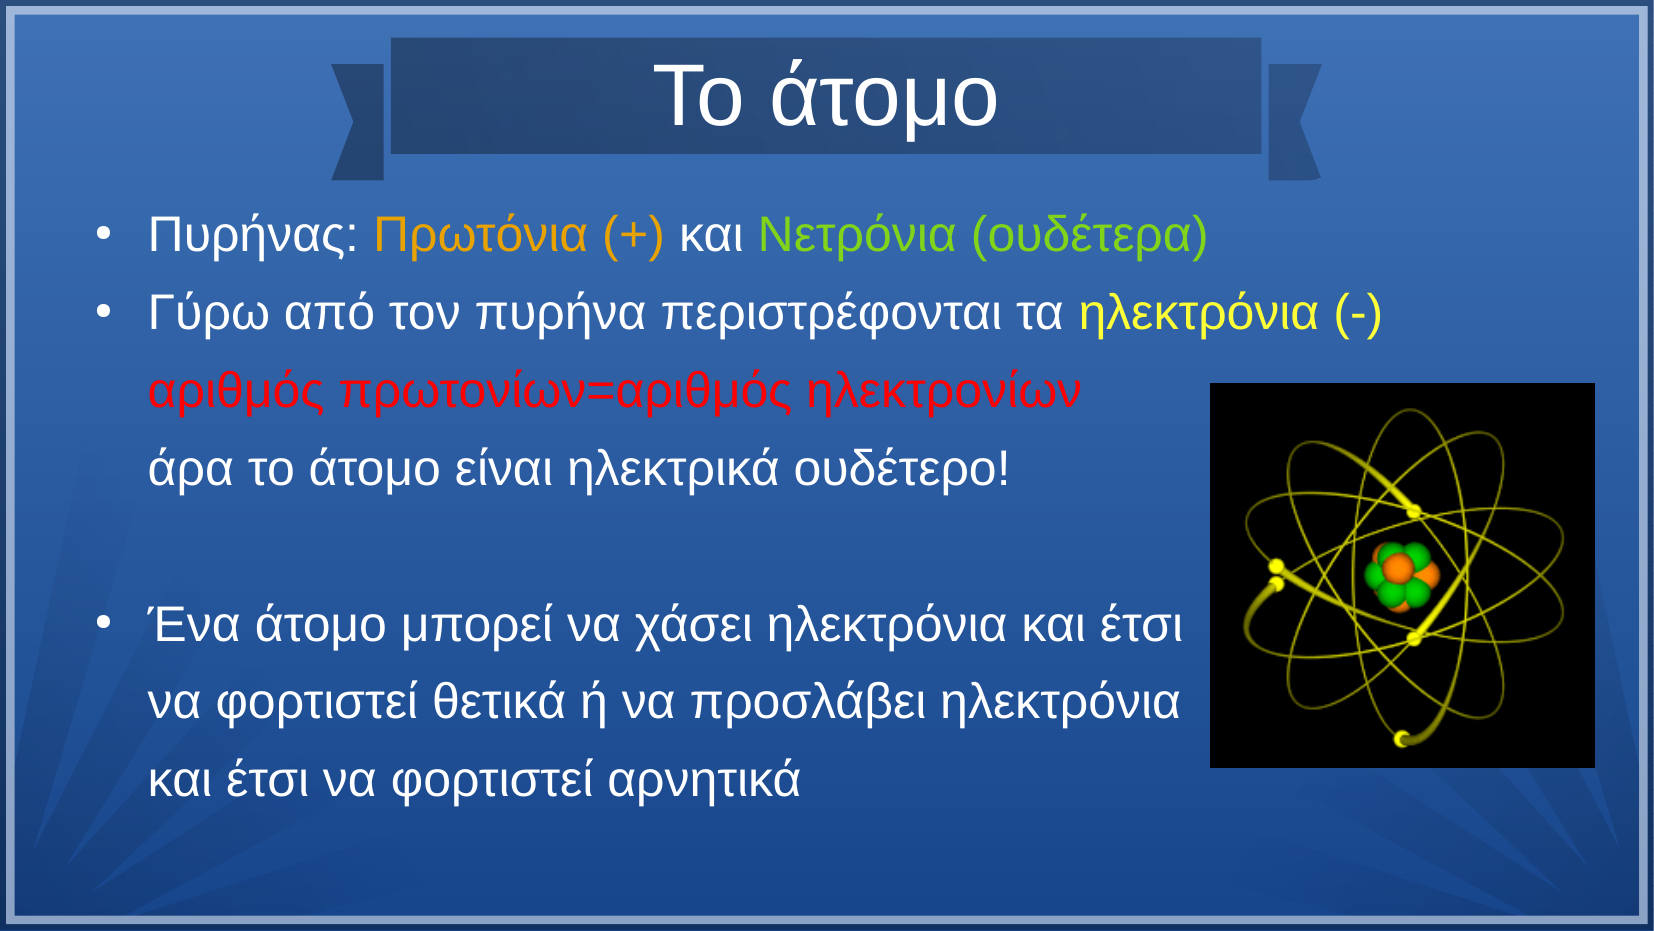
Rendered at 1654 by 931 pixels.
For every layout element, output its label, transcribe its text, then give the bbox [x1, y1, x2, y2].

picture [1210, 383, 1595, 768]
list Πυρήνας: Πρωτόνια (+) και Νετρόνια (ουδέτερα) Γύρω από τον πυρήνα περιστρέφονται τα ηλεκτρόνια (-) αριθμός πρωτονίων=αριθμός ηλεκτρονίων άρα το άτομο είναι ηλεκτρικά ουδέτερο! Ένα άτομο μπορεί να χάσει ηλεκτρόνια και έτσι να φορτιστεί θετικά ή να προσλάβει ηλεκτρόνια και έτσι να φορτιστεί αρνητικά [76, 206, 1565, 830]
title Το άτομο [389, 35, 1264, 154]
